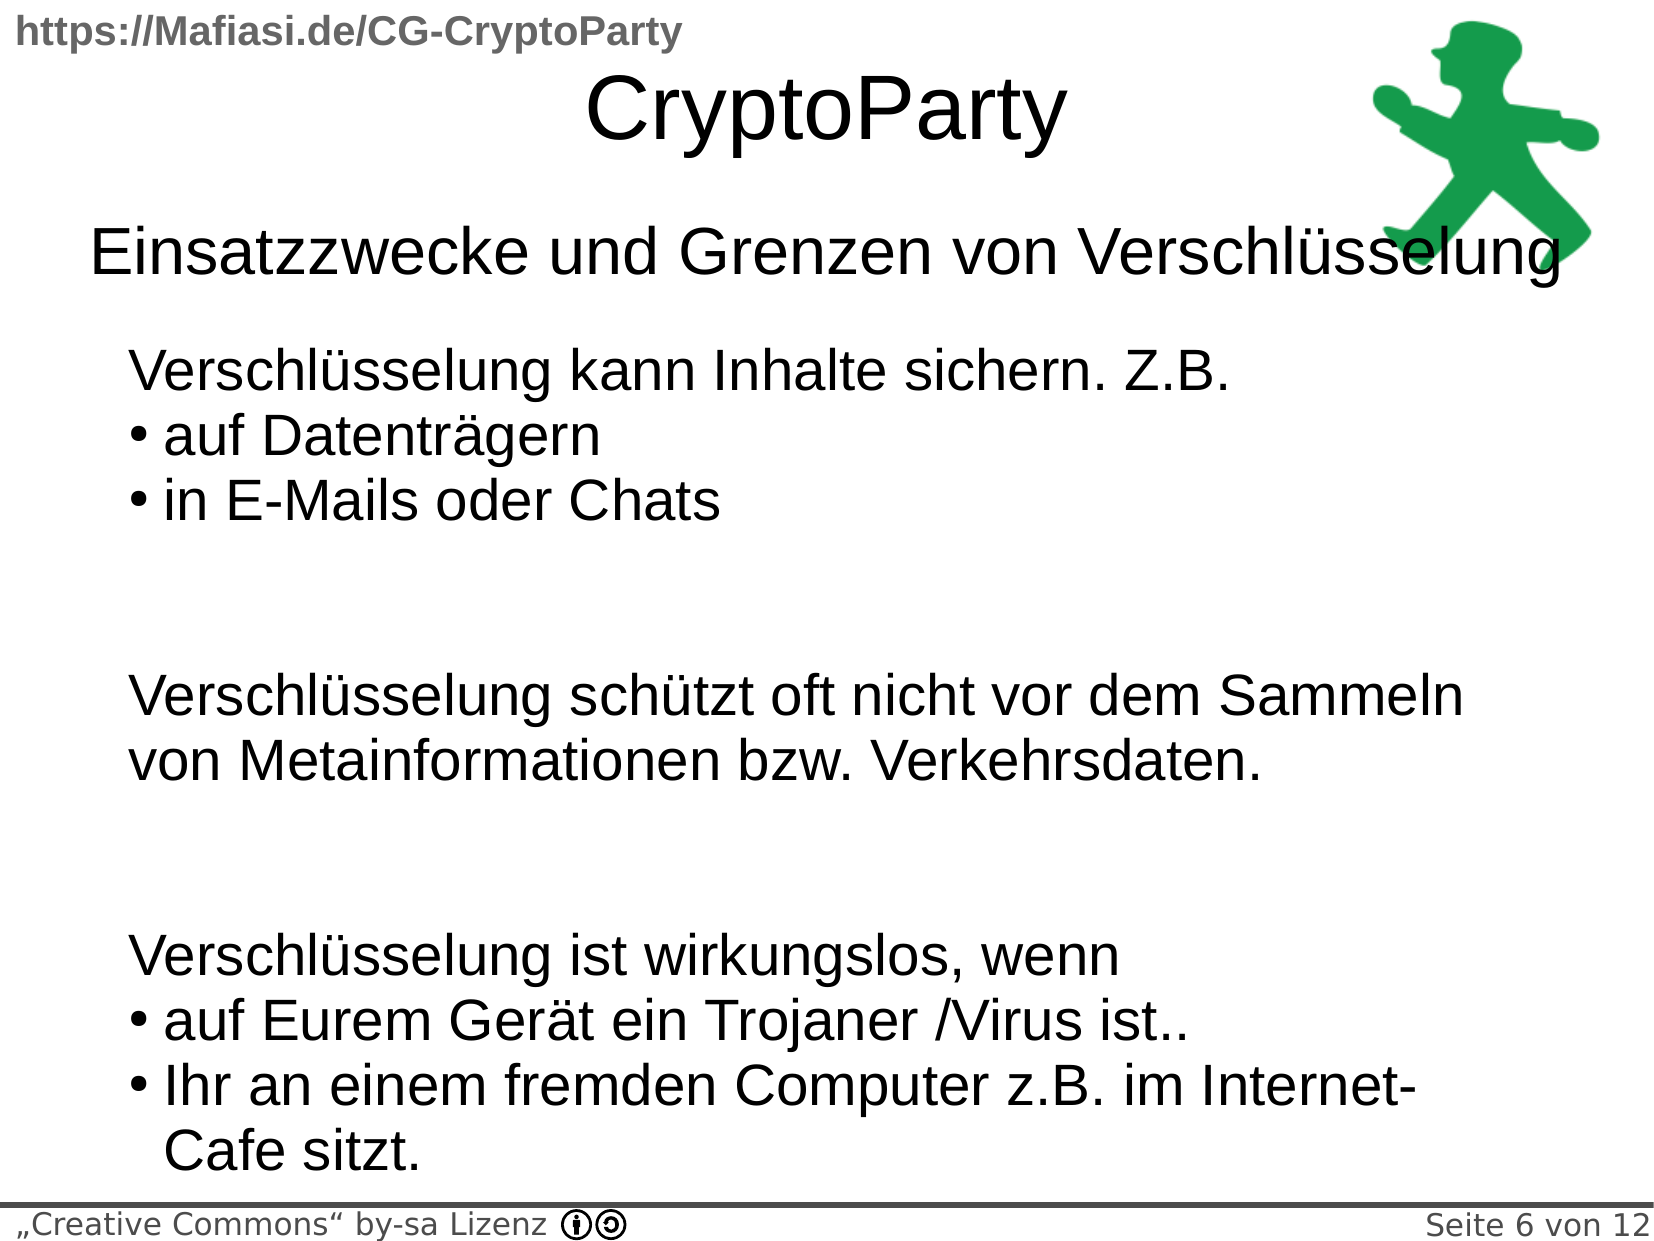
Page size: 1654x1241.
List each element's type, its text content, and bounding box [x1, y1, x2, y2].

text_box Verschlüsselung kann Inhalte sichern. Z.B. auf Datenträgern in E-Mails oder Chats Verschlüsselung schützt oft nicht vor dem Sammeln von Metainformationen bzw. Verkehrsdaten. Verschlüsselung ist wirkungslos, wenn auf Eurem Gerät ein Trojaner /Virus ist.. Ihr an einem fremden Computer z.B. im Internet-Cafe sitzt. [113, 330, 1540, 1118]
text_box Einsatzzwecke und Grenzen von Verschlüsselung [59, 206, 1595, 297]
picture [1317, 0, 1654, 313]
